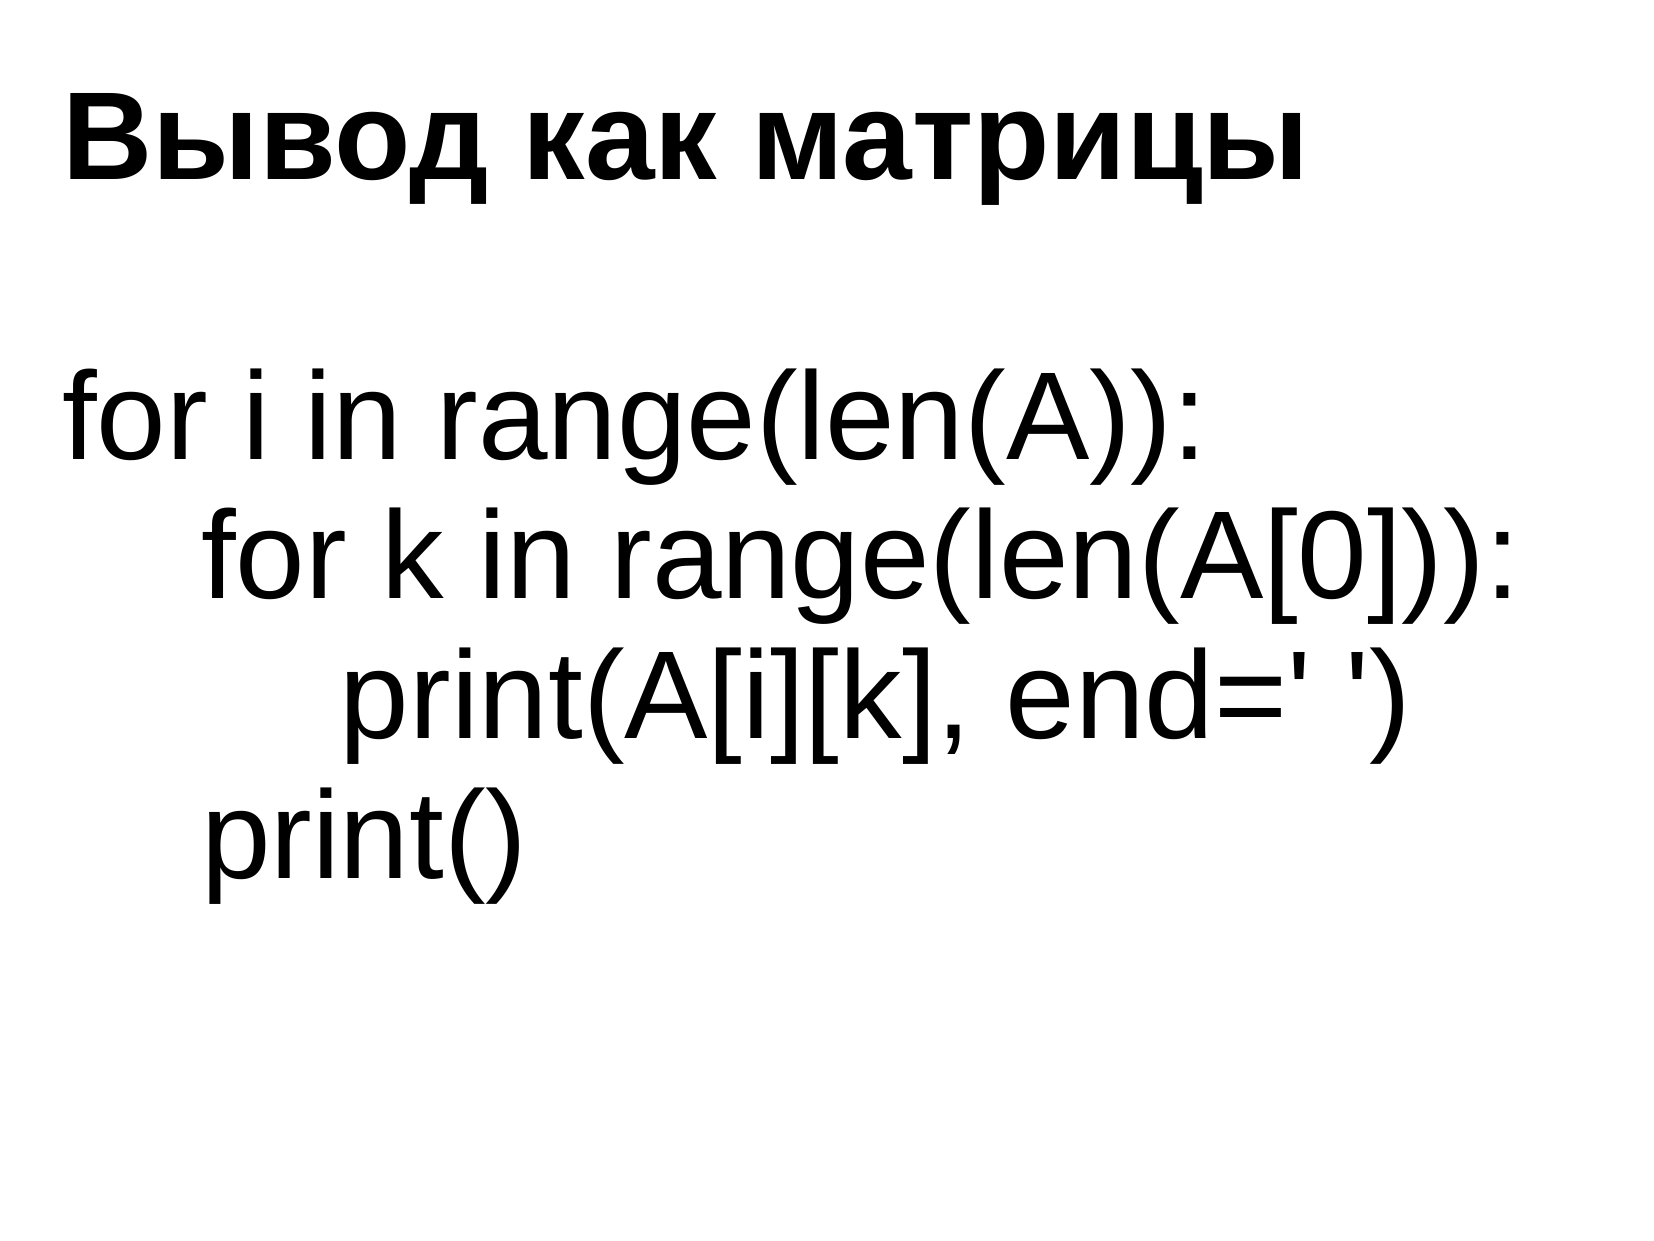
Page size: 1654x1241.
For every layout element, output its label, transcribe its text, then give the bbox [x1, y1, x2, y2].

text_box Вывод как матрицы for i in range(len(A)): for k in range(len(A[0])): print(A[i][k], end=' ') print() [47, 59, 1619, 968]
